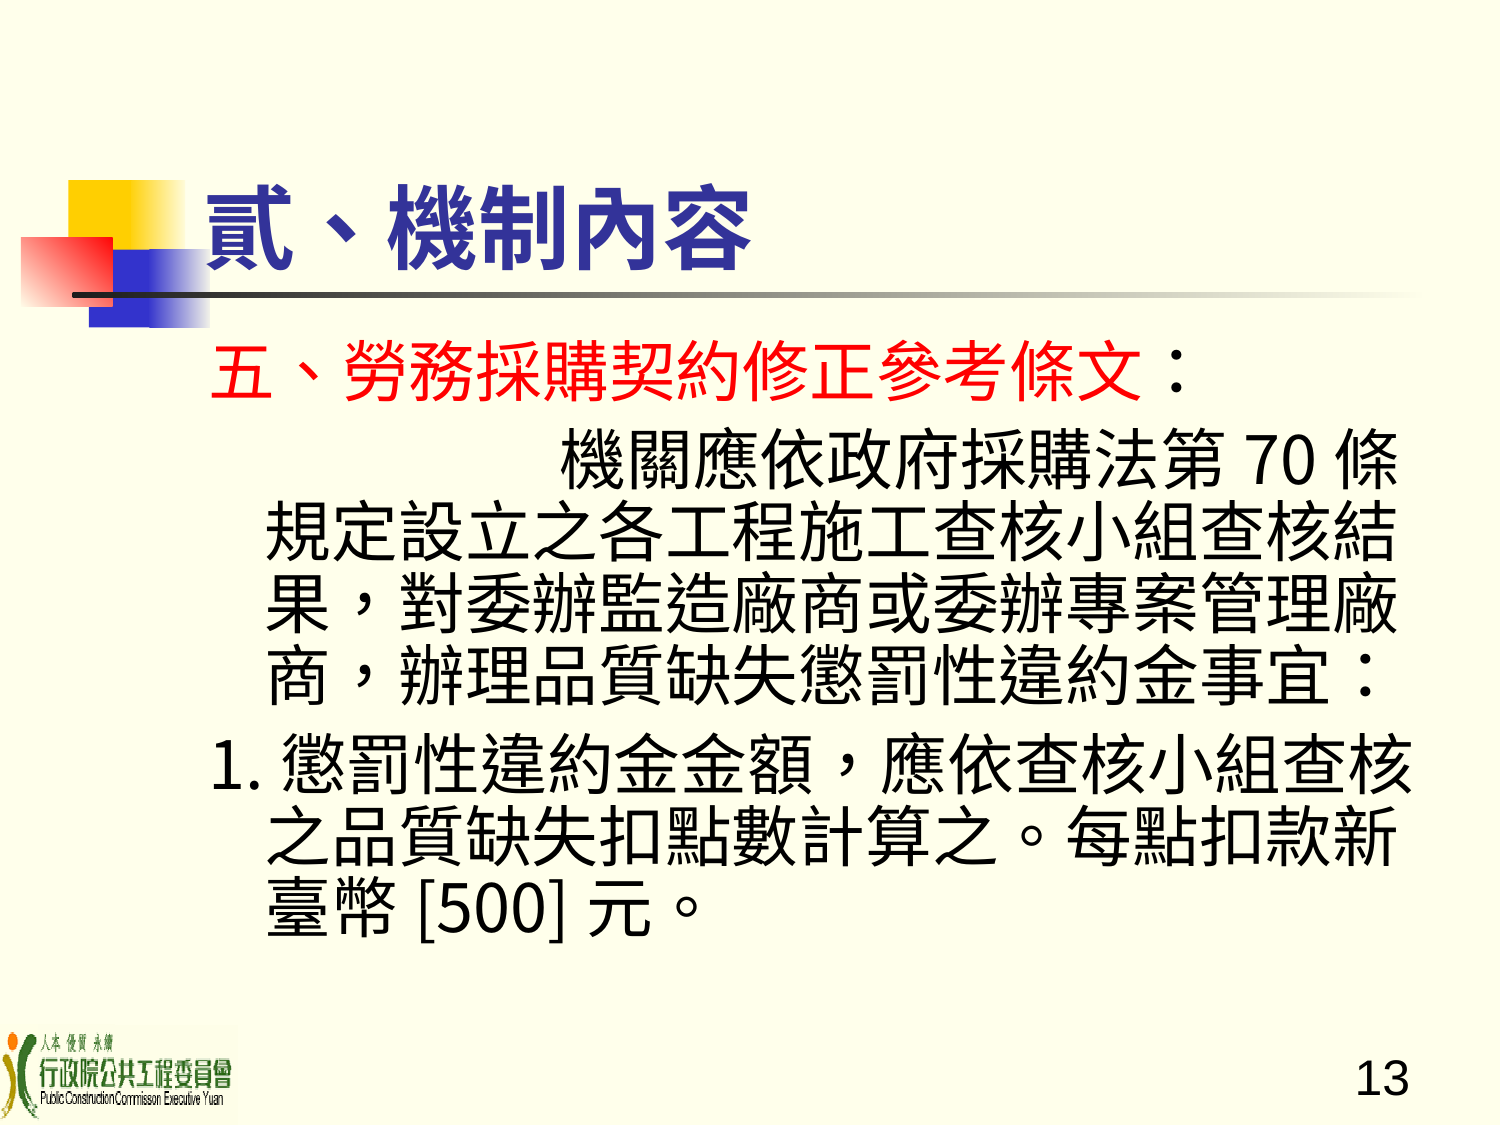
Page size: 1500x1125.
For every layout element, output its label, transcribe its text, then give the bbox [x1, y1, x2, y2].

text_box 五、勞務採購契約修正參考條文： 機關應依政府採購法第70條規定設立之各工程施工查核小組查核結果，對委辦監造廠商或委辦專案管理廠商，辦理品質缺失懲罰性違約金事宜： 1.懲罰性違約金金額，應依查核小組查核之品質缺失扣點數計算之。每點扣款新臺幣[500]元。 [193, 330, 1469, 1038]
picture [0, 1024, 238, 1125]
text_box 貳、機制內容 [188, 101, 1468, 289]
